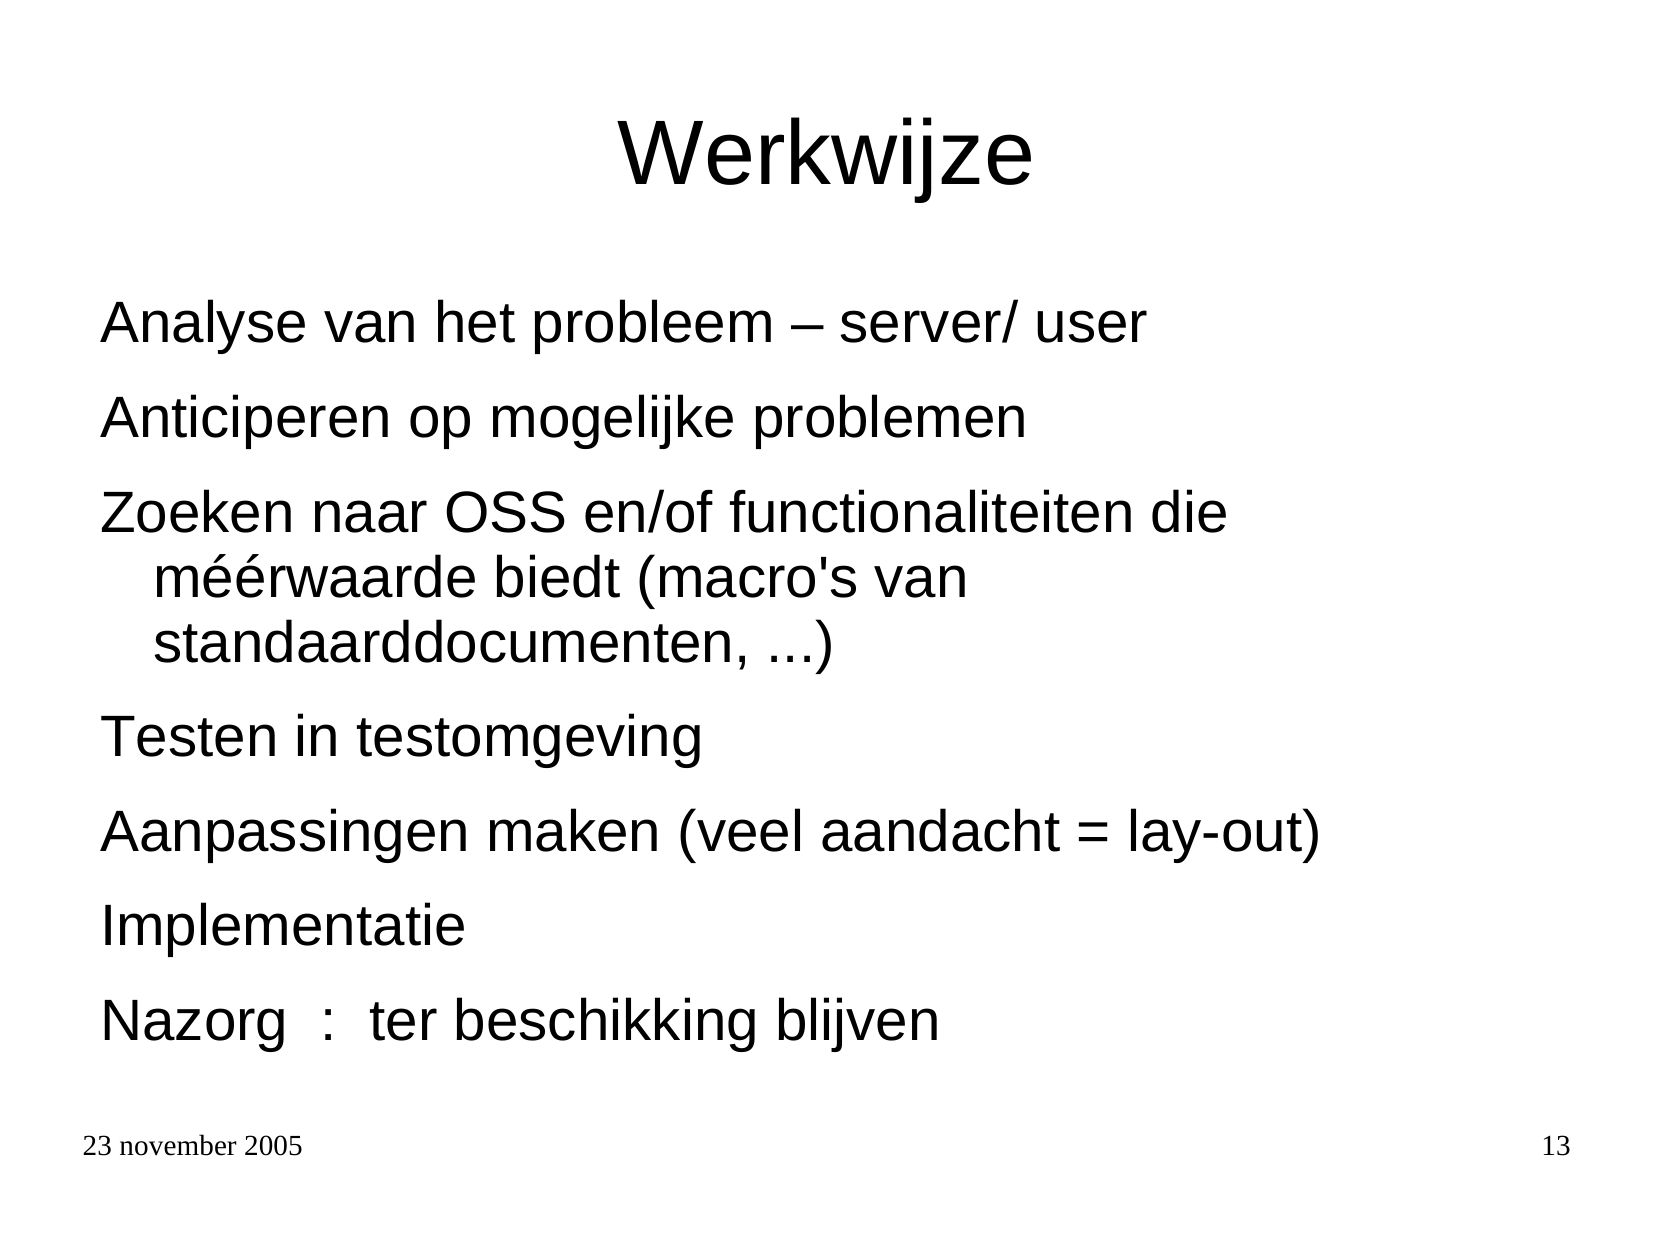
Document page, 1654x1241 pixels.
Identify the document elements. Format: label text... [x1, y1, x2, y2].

list Analyse van het probleem – server/ user Anticiperen op mogelijke problemen Zoeken naar OSS en/of functionaliteiten die méérwaarde biedt (macro's van standaarddocumenten, ...) Testen in testomgeving Aanpassingen maken (veel aandacht = lay-out) Implementatie Nazorg : ter beschikking blijven [82, 290, 1571, 1109]
title Werkwijze [82, 49, 1571, 257]
